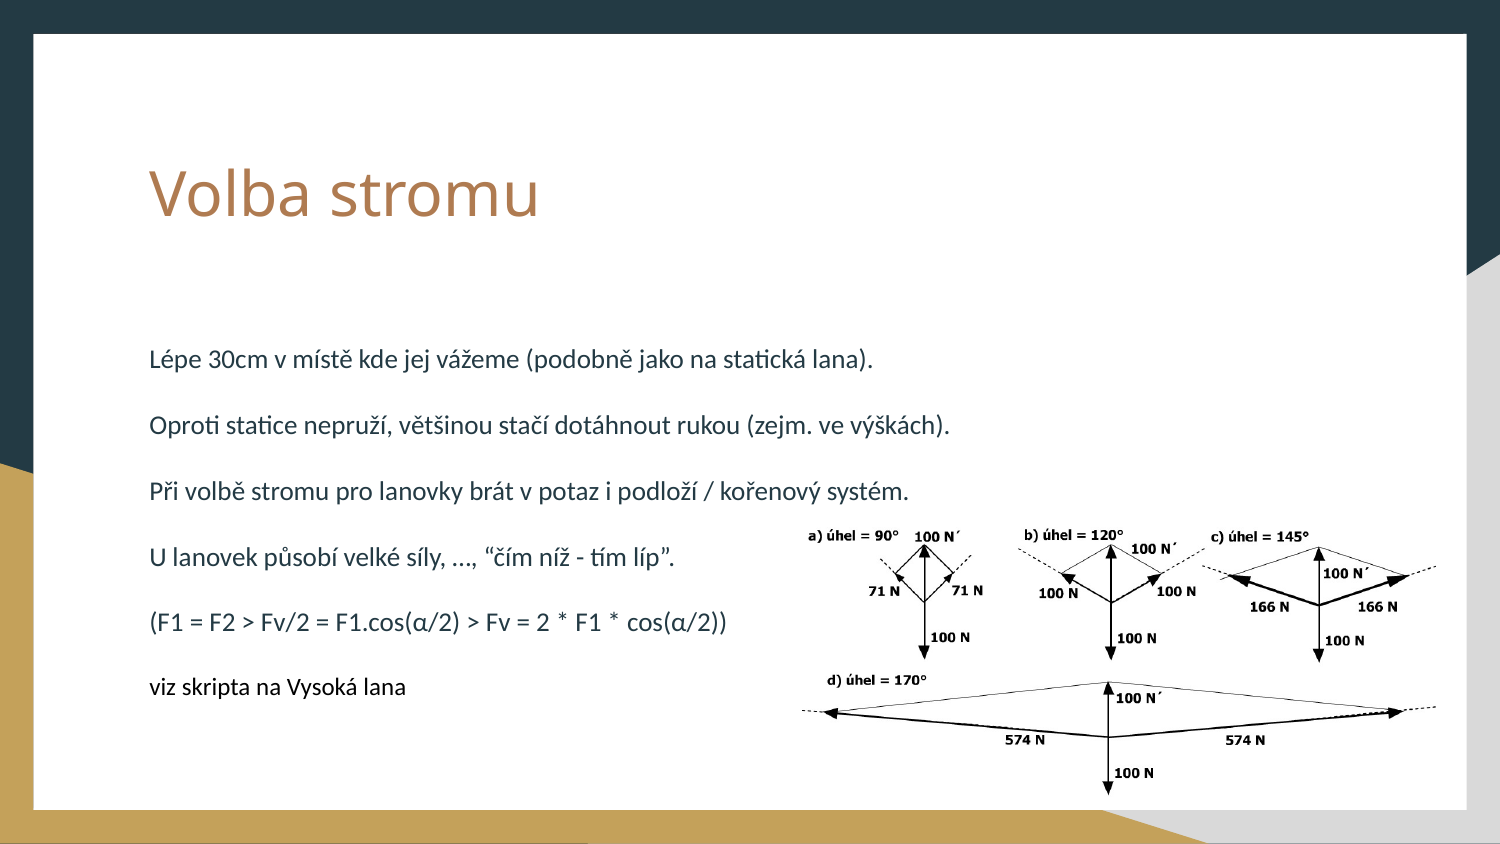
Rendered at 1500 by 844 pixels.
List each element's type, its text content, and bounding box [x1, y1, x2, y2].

title Volba stromu [134, 138, 1366, 296]
picture [802, 522, 1436, 802]
list Lépe 30cm v místě kde jej vážeme (podobně jako na statická lana). Oproti statice nepruží, většinou stačí dotáhnout rukou (zejm. ve výškách). Při volbě stromu pro lanovky brát v potaz i podloží / kořenový systém. U lanovek působí velké síly, …, “čím níž - tím líp”. (F1 = F2 > Fv/2 = F1.cos(α/2) > Fv = 2 * F1 * cos(α/2)) viz skripta na Vysoká lana [134, 326, 1366, 729]
